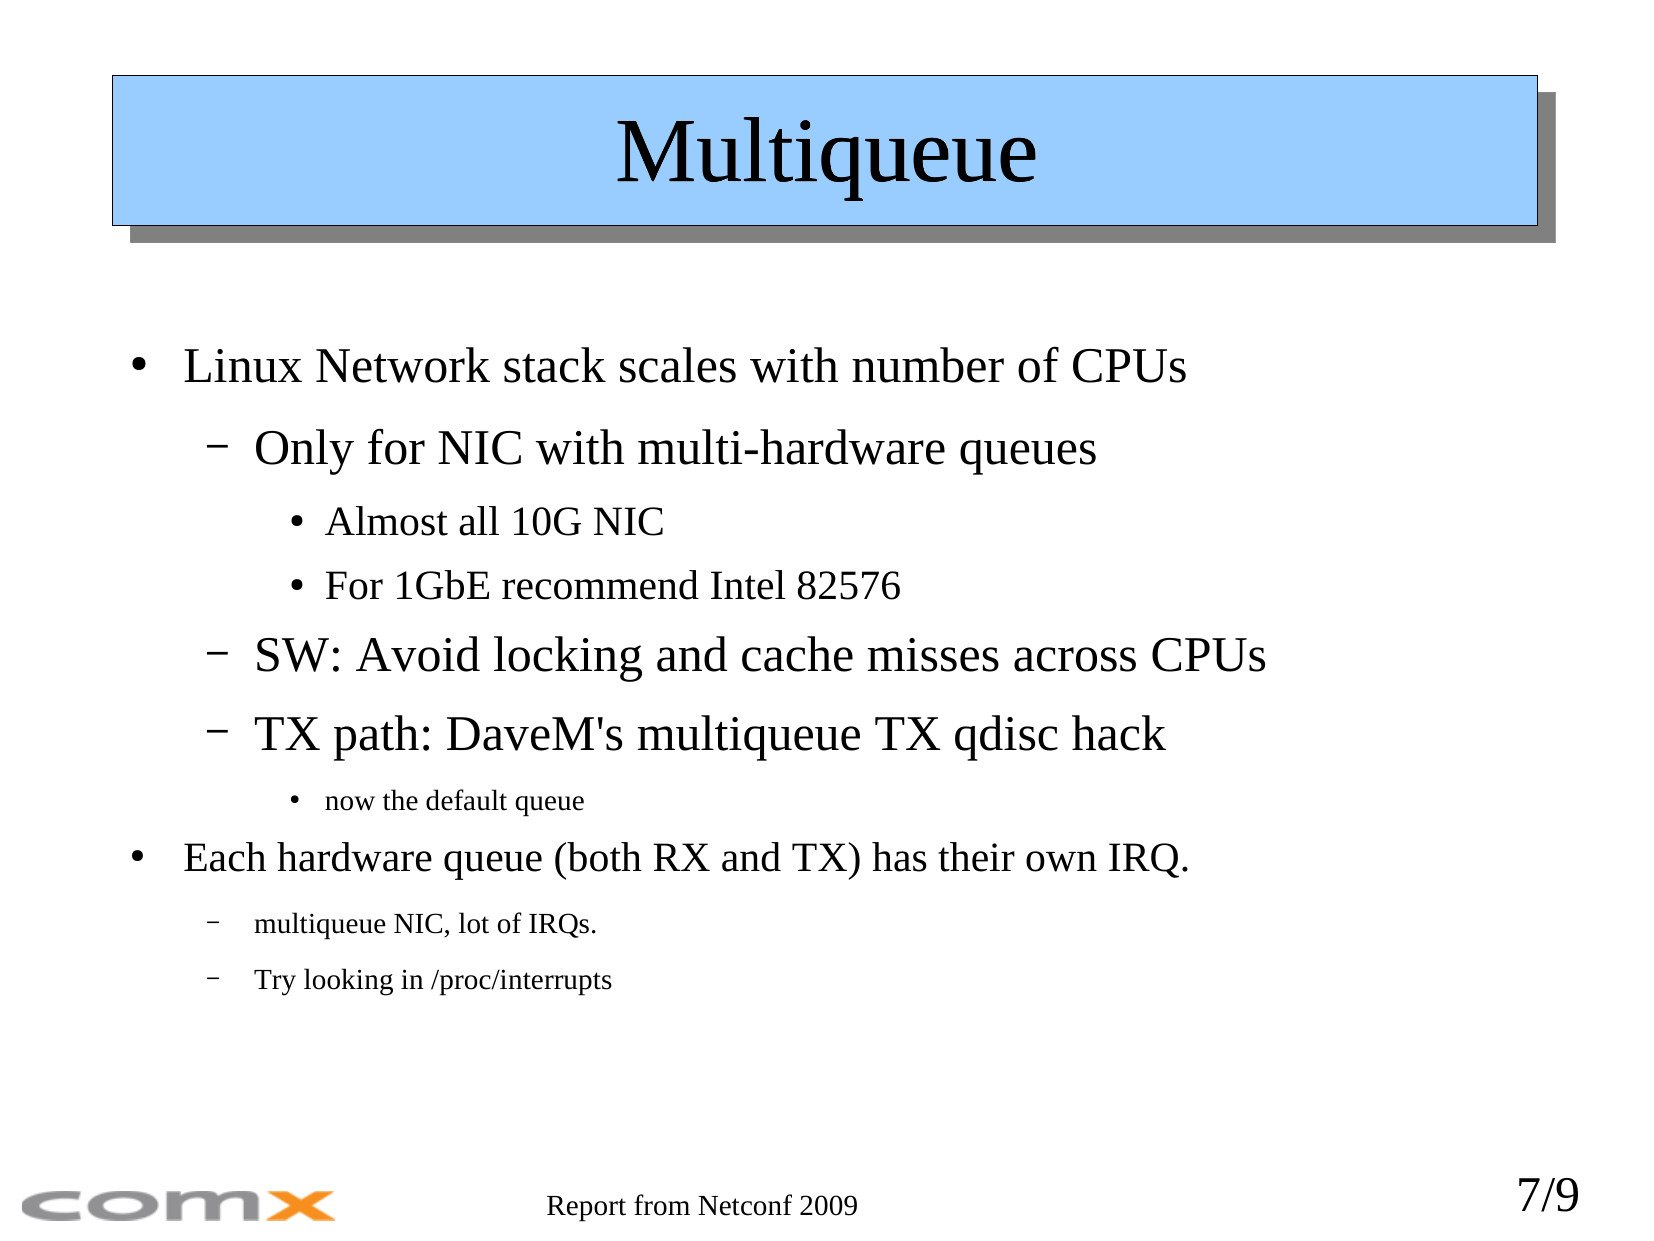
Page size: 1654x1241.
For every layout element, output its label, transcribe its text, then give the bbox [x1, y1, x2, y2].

list Linux Network stack scales with number of CPUs Only for NIC with multi-hardware queues Almost all 10G NIC For 1GbE recommend Intel 82576 SW: Avoid locking and cache misses across CPUs TX path: DaveM's multiqueue TX qdisc hack now the default queue Each hardware queue (both RX and TX) has their own IRQ. multiqueue NIC, lot of IRQs. Try looking in /proc/interrupts [112, 337, 1538, 1126]
title Multiqueue [116, 75, 1538, 226]
picture [21, 1191, 335, 1221]
